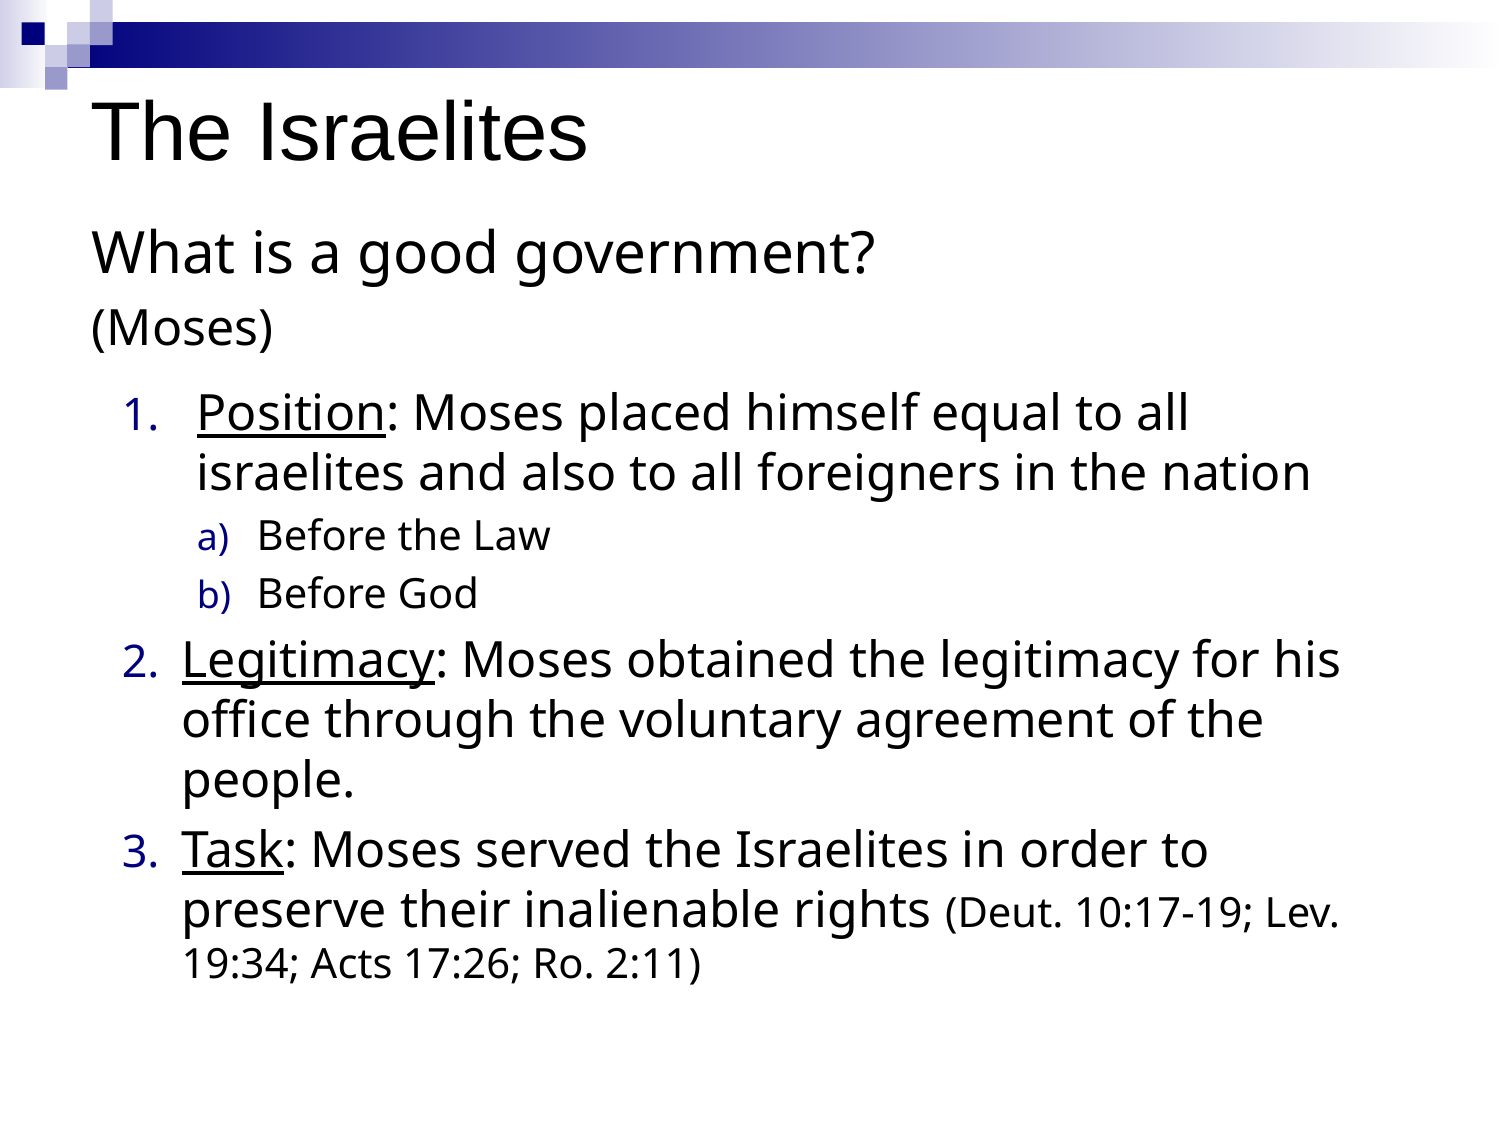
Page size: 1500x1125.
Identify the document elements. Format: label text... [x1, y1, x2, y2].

list What is a good government? (Moses) Position: Moses placed himself equal to all israelites and also to all foreigners in the nation Before the Law Before God Legitimacy: Moses obtained the legitimacy for his office through the voluntary agreement of the people. Task: Moses served the Israelites in order to preserve their inalienable rights (Deut. 10:17-19; Lev. 19:34; Acts 17:26; Ro. 2:11) [76, 208, 1427, 1012]
title The Israelites [75, 54, 1425, 200]
